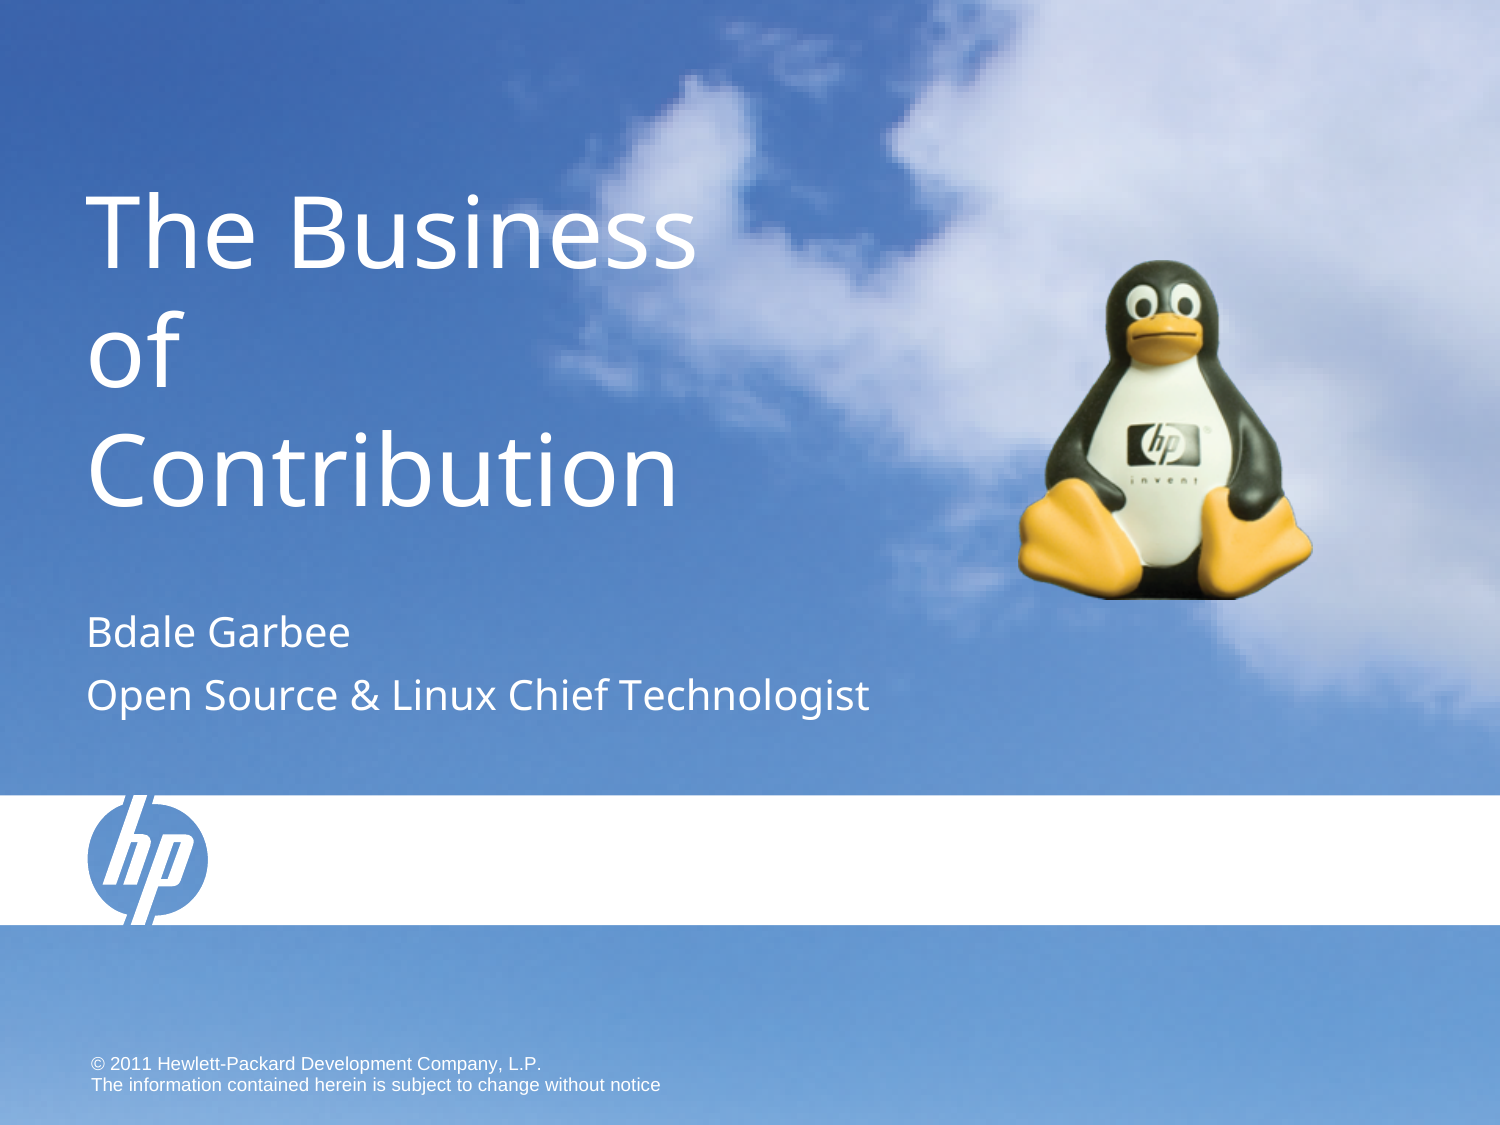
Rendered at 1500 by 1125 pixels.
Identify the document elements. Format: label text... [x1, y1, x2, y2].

text_box [0, 795, 128, 926]
text_box Bdale Garbee Open Source & Linux Chief Technologist [71, 599, 950, 788]
text_box [152, 795, 1500, 926]
text_box The Business of Contribution [71, 75, 751, 538]
text_box [102, 795, 151, 885]
picture [0, 0, 1500, 1125]
text_box © 2011 Hewlett-Packard Development Company, L.P. The information contained herein is subject to change without notice [76, 1046, 713, 1104]
text_box [130, 834, 194, 925]
